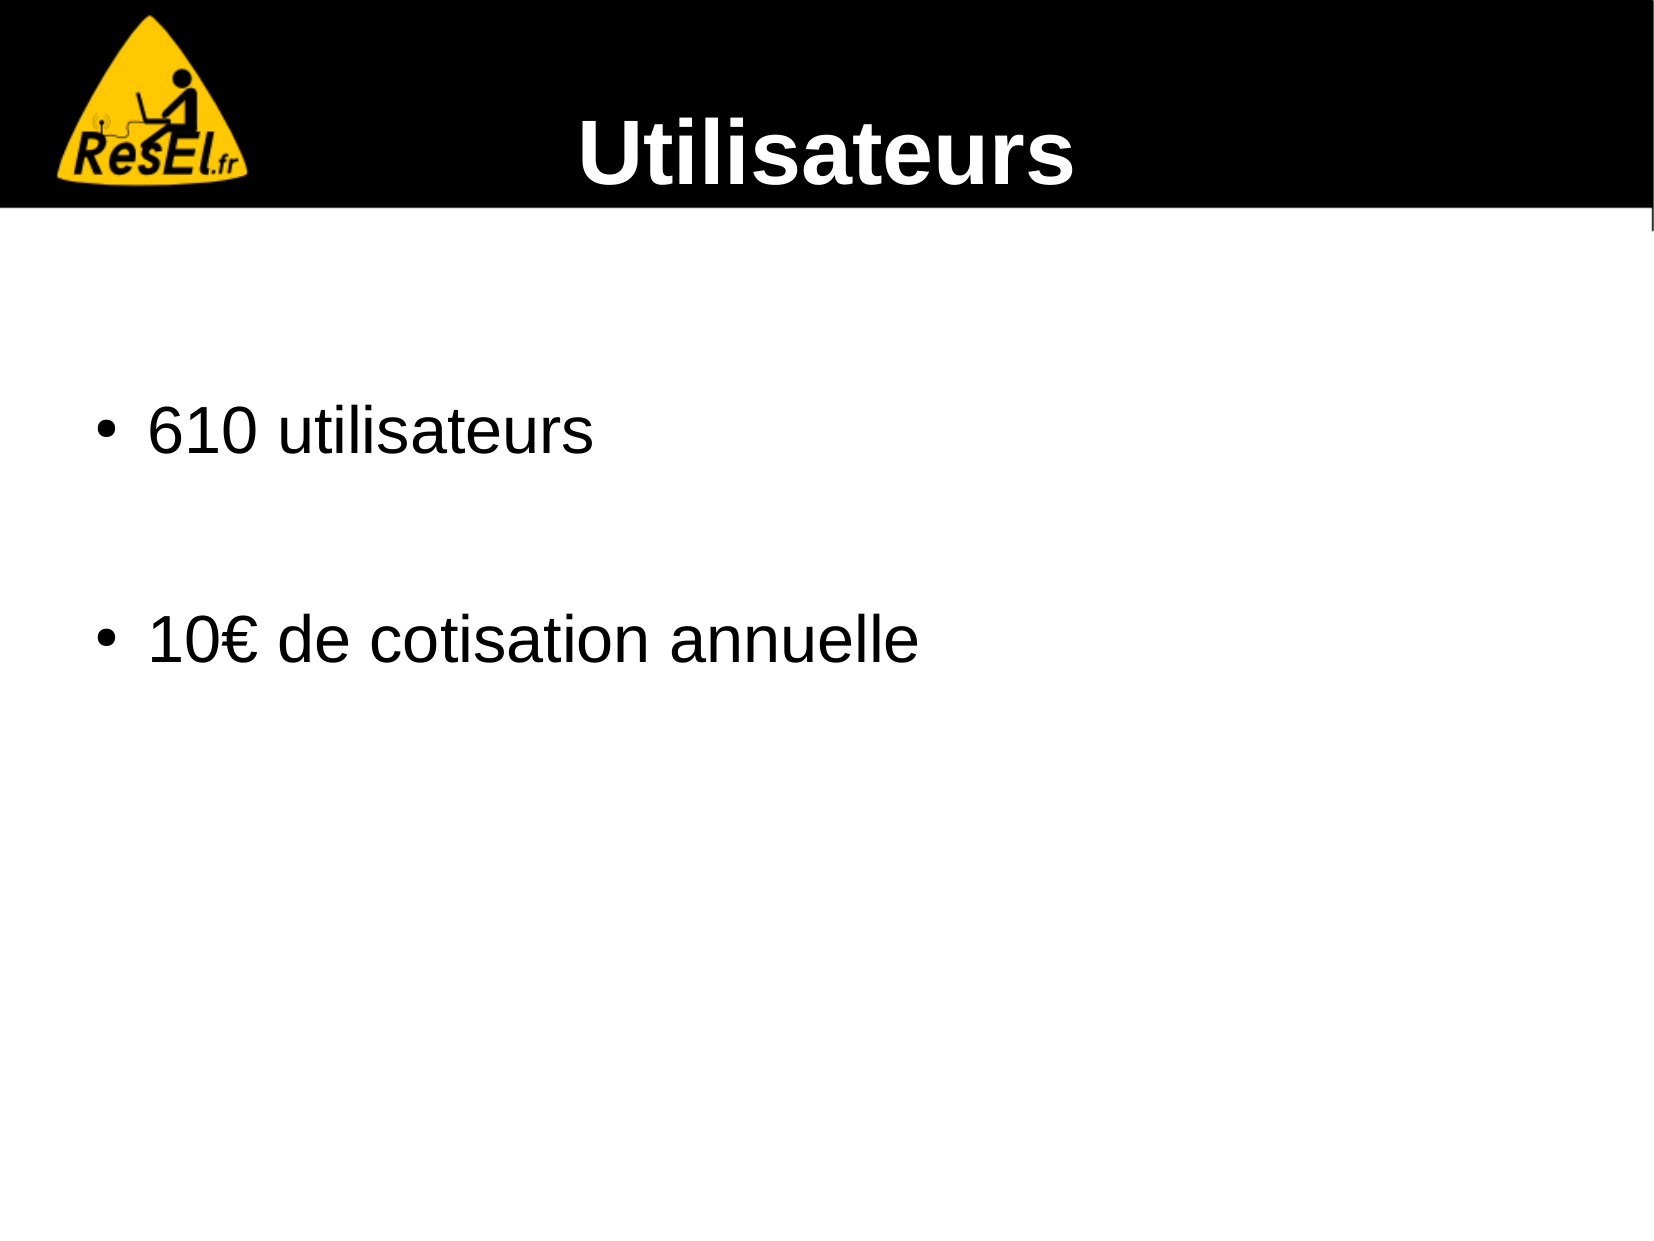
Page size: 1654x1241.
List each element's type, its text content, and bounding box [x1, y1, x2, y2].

picture [0, 0, 1654, 1241]
list 610 utilisateurs 10€ de cotisation annuelle [76, 288, 1565, 1093]
title Utilisateurs [82, 49, 1571, 257]
